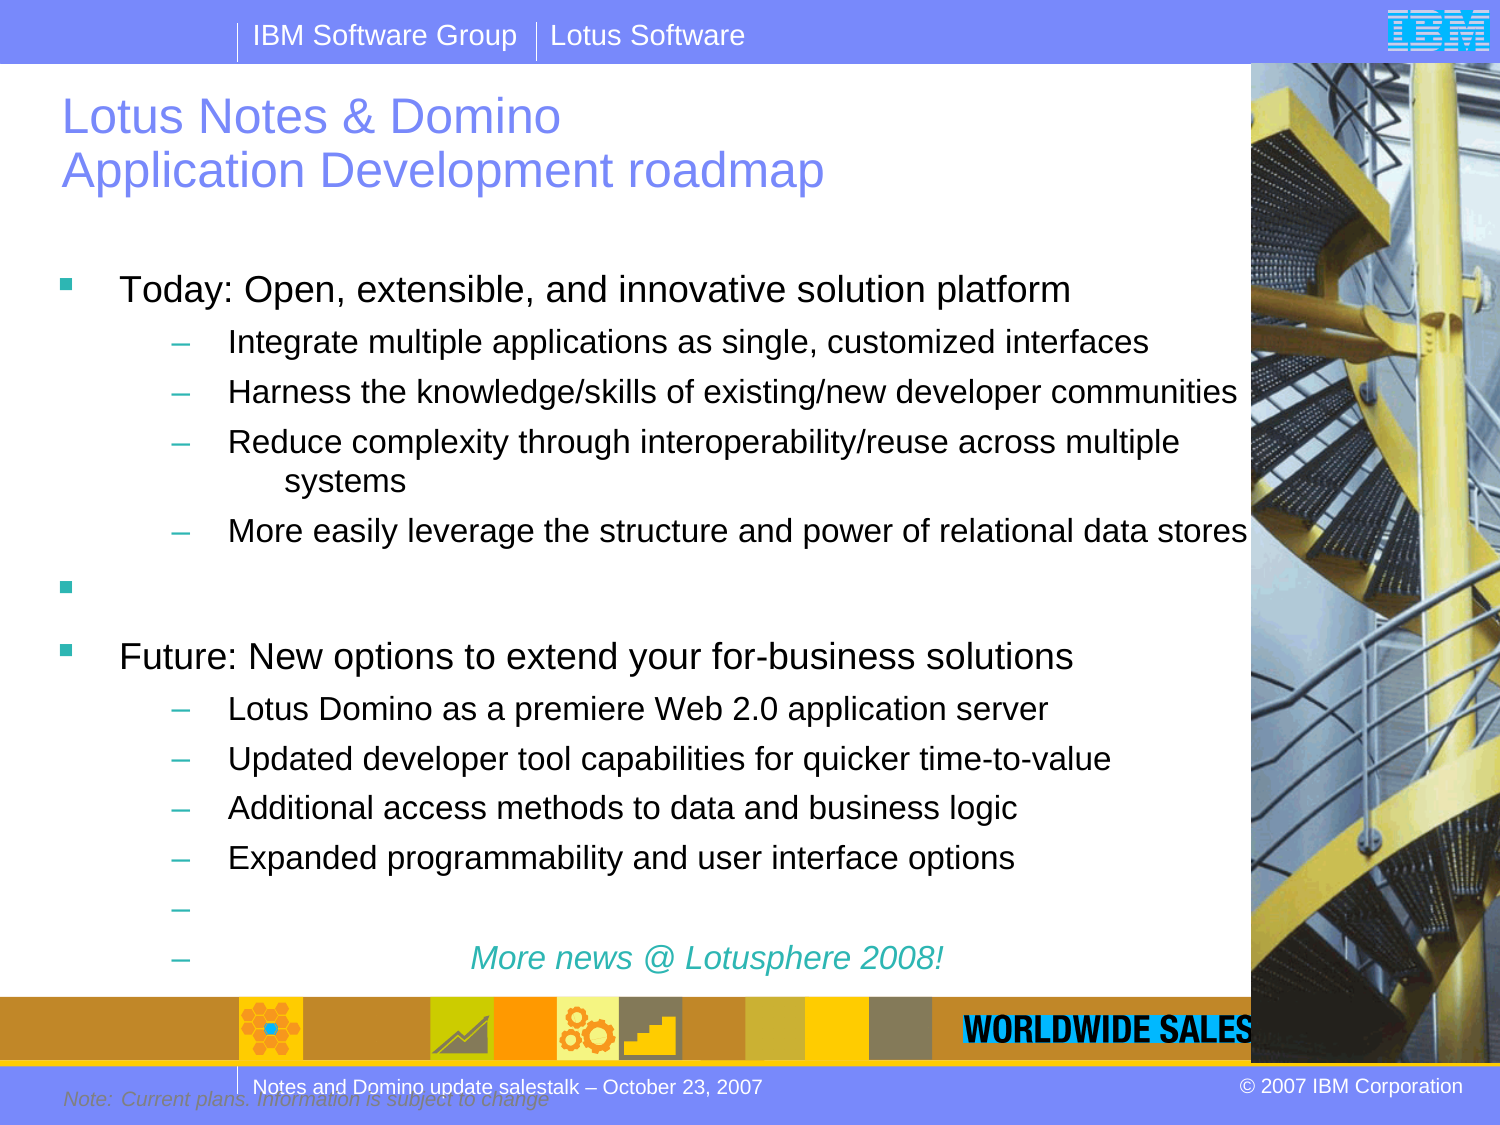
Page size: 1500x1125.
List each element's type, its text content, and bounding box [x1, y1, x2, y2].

text_box Note: Current plans. Information is subject to change [48, 1080, 724, 1125]
title Lotus Notes & Domino Application Development roadmap [46, 80, 1251, 206]
picture [1251, 63, 1500, 1063]
list Today: Open, extensible, and innovative solution platform Integrate multiple applications as single, customized interfaces Harness the knowledge/skills of existing/new developer communities Reduce complexity through interoperability/reuse across multiple systems More easily leverage the structure and power of relational data stores Future: New options to extend your for-business solutions Lotus Domino as a premiere Web 2.0 application server Updated developer tool capabilities for quicker time-to-value Additional access methods to data and business logic Expanded programmability and user interface options More news @ Lotusphere 2008! [41, 258, 1289, 1065]
